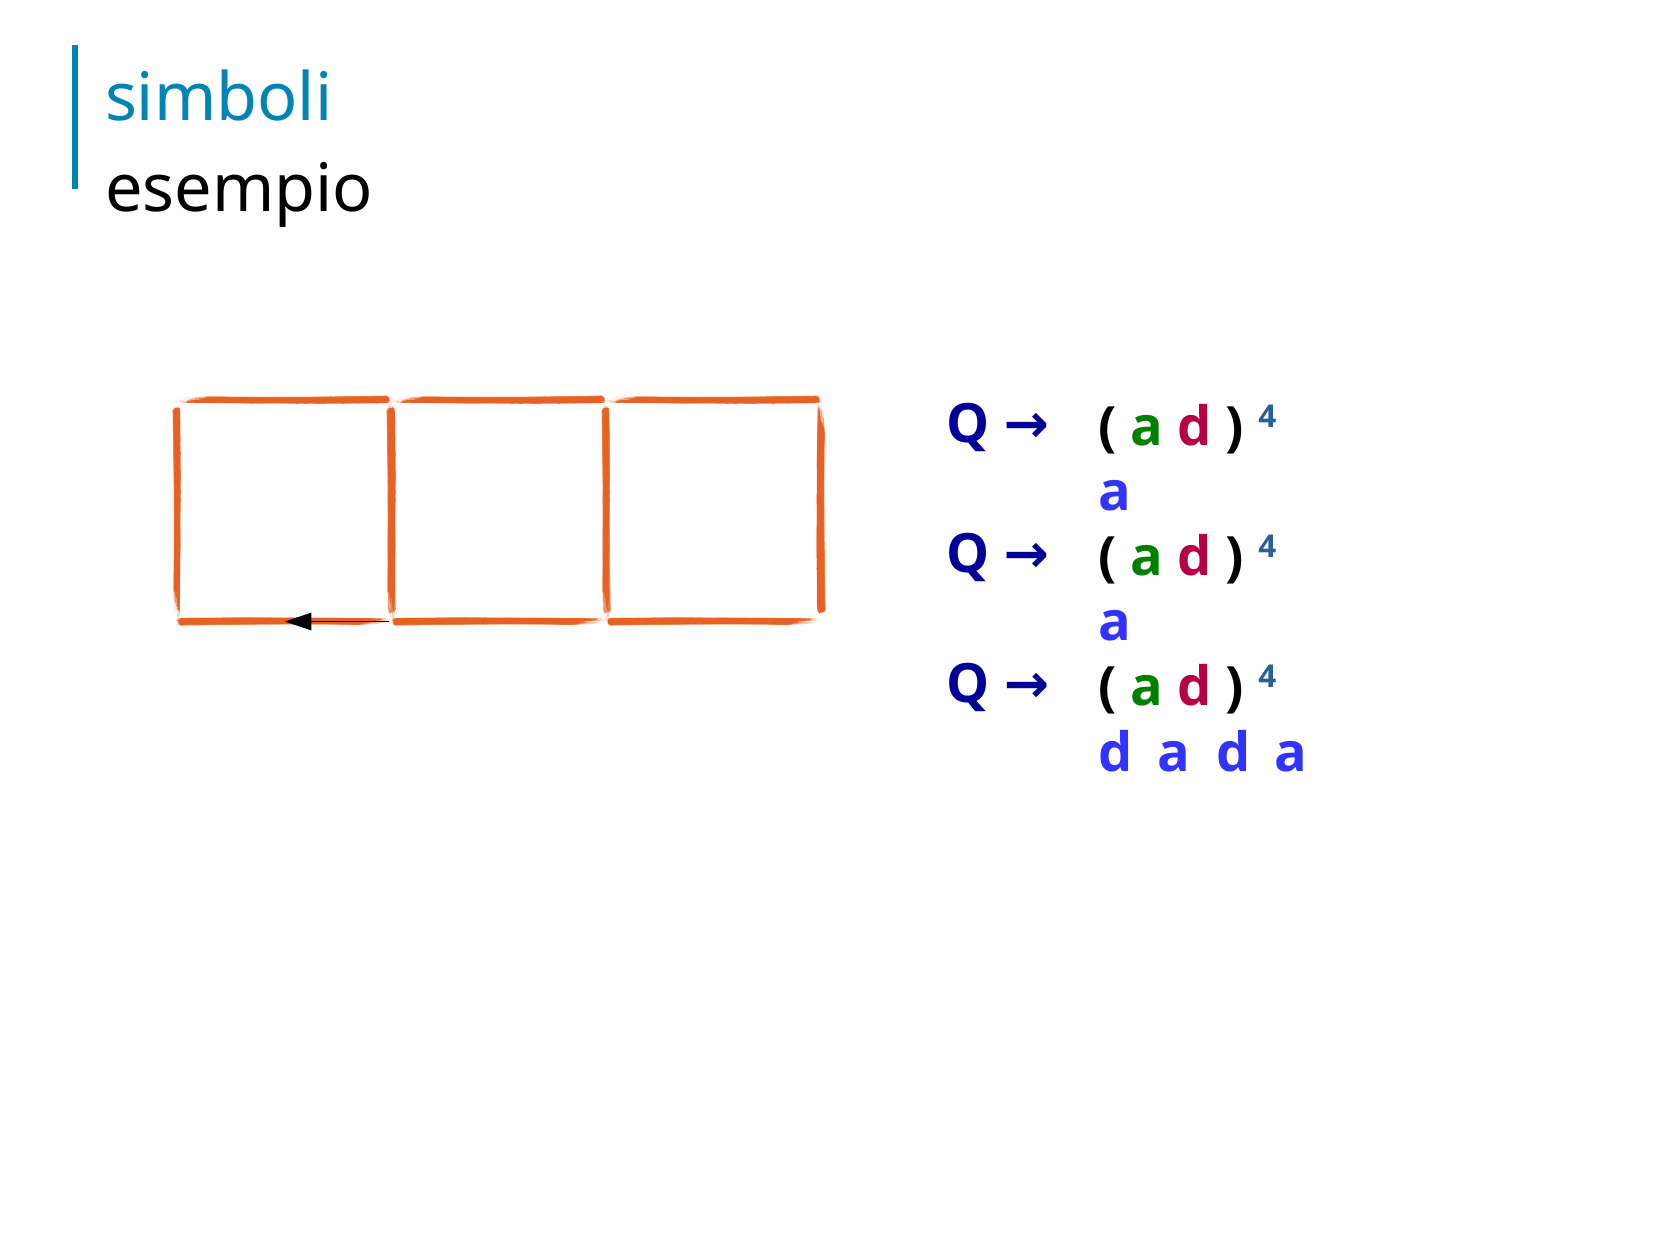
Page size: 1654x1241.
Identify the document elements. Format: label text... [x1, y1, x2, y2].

picture [172, 406, 295, 628]
text_box d [1201, 732, 1259, 798]
text_box a [1259, 709, 1326, 798]
text_box a [1084, 472, 1151, 514]
text_box ( a d ) 4 [1083, 514, 1285, 602]
text_box a [1084, 602, 1151, 643]
picture [170, 393, 827, 628]
text_box ( a d ) 4 [1083, 384, 1285, 472]
text_box d [1084, 732, 1142, 798]
text_box Q → [931, 510, 1104, 599]
text_box ( a d ) 4 [1083, 643, 1285, 732]
text_box a [1142, 732, 1201, 798]
text_box Q → [931, 380, 1104, 469]
title simboli esempio [105, 49, 1571, 200]
text_box Q → [931, 640, 1104, 729]
